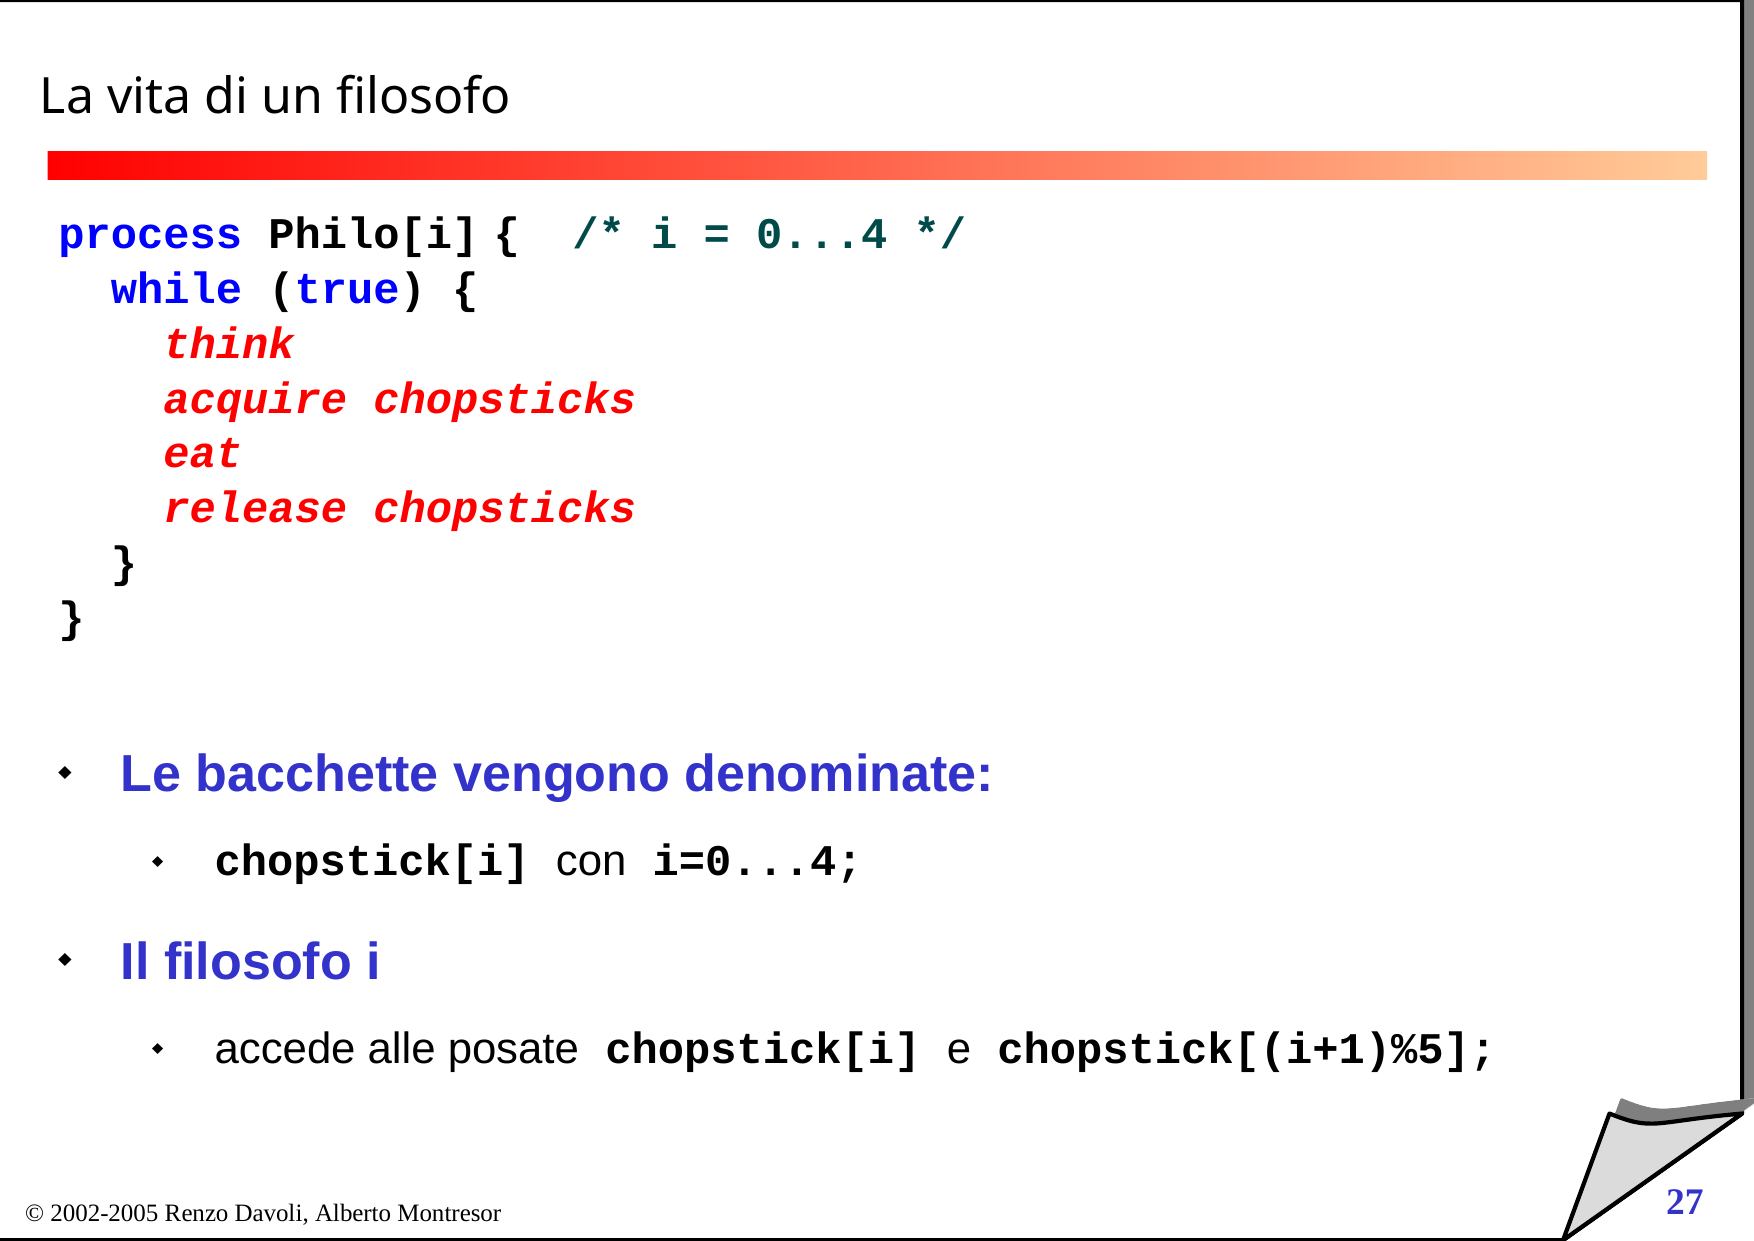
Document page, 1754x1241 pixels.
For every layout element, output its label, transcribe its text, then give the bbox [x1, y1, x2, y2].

title La vita di un filosofo [39, 49, 1713, 144]
list process Philo[i] { /* i = 0...4 */ while (true) { think acquire chopsticks eat release chopsticks } } Le bacchette vengono denominate: chopstick[i] con i=0...4; Il filosofo i accede alle posate chopstick[i] e chopstick[(i+1)%5]; [58, 206, 1696, 1144]
